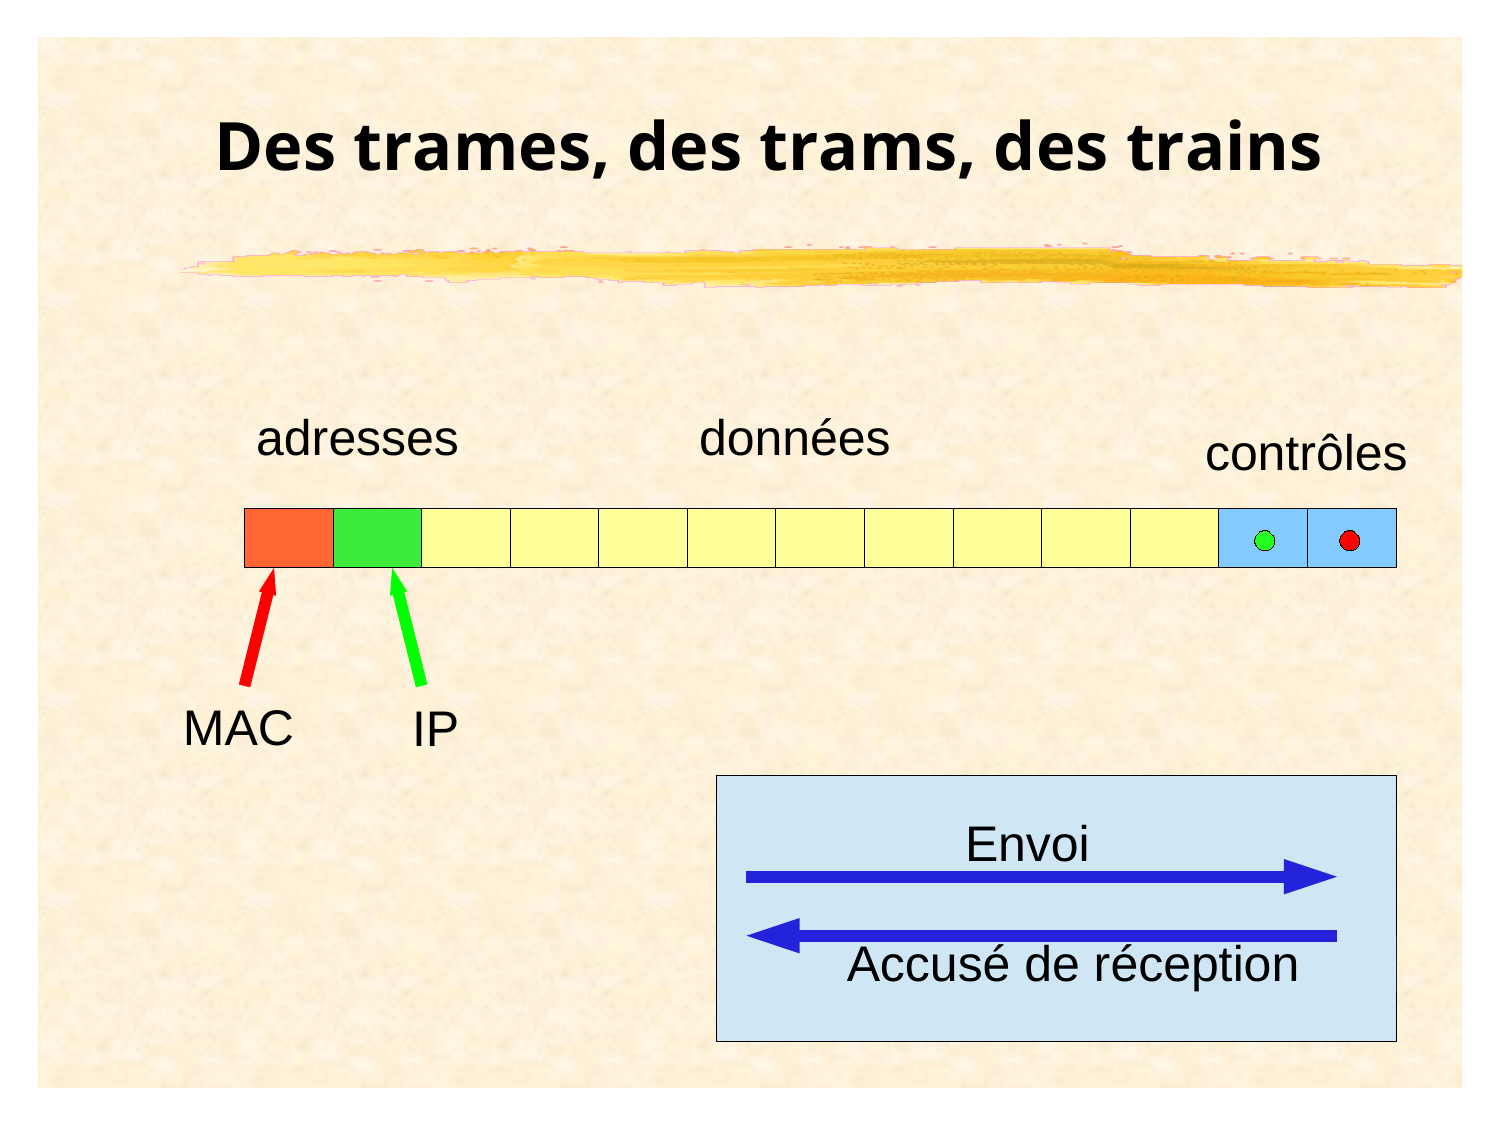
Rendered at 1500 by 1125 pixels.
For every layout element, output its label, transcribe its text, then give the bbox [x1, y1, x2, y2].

text_box MAC [171, 700, 319, 757]
text_box Accusé de réception [835, 935, 1397, 992]
text_box [244, 508, 1397, 568]
text_box Envoi [953, 816, 1131, 871]
text_box contrôles [1193, 425, 1457, 482]
picture [37, 251, 1463, 1088]
text_box adresses [244, 409, 658, 466]
text_box [716, 775, 1397, 1042]
text_box IP [400, 700, 489, 757]
text_box données [687, 409, 983, 466]
title Des trames, des trams, des trains [37, 37, 1500, 251]
